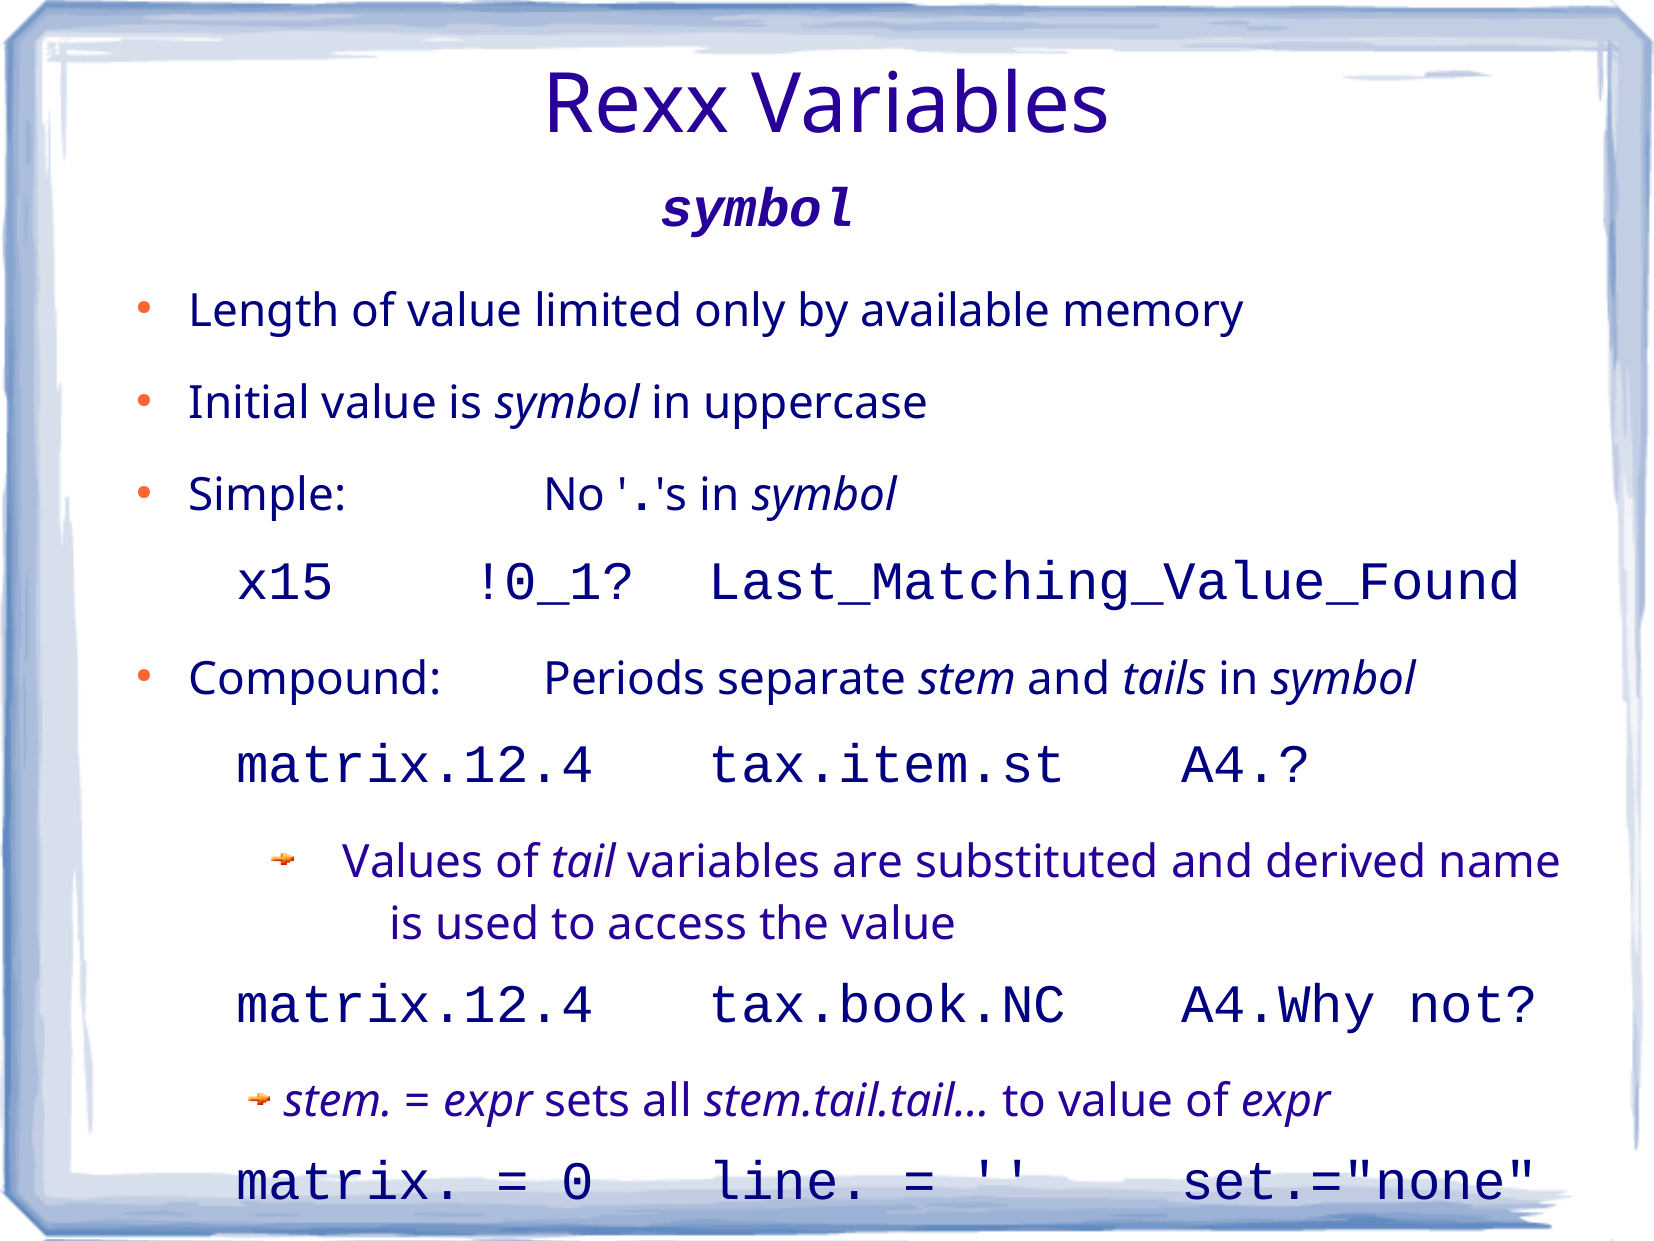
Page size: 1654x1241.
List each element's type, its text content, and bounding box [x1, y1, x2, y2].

list Length of value limited only by available memory Initial value is symbol in uppercase Simple: No '.'s in symbol x15 !0_1? Last_Matching_Value_Found Compound: Periods separate stem and tails in symbol matrix.12.4 tax.item.st A4.? Values of tail variables are substituted and derived name is used to access the value matrix.12.4 tax.book.NC A4.Why not? stem. = expr sets all stem.tail.tail... to value of expr matrix. = 0 line. = '' set.=″none″ [118, 277, 1571, 1186]
picture [0, 0, 1654, 1241]
text_box symbol [660, 181, 856, 244]
title Rexx Variables [82, 49, 1571, 151]
